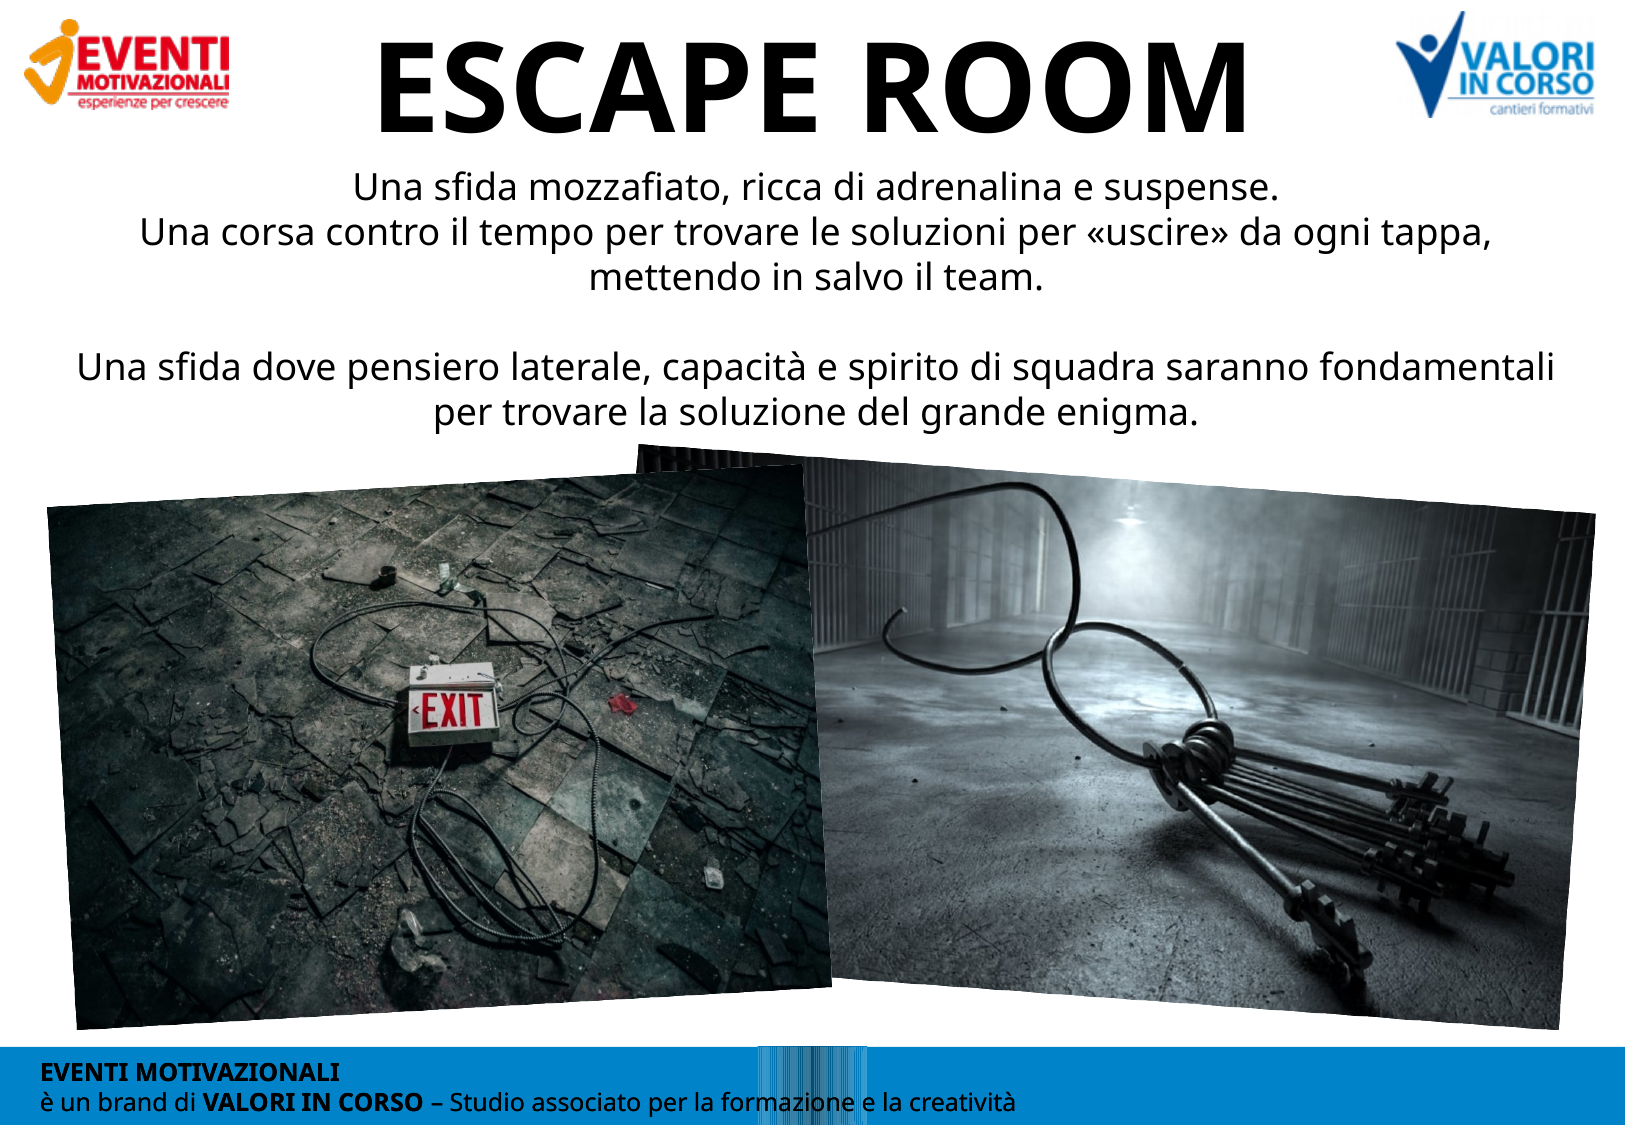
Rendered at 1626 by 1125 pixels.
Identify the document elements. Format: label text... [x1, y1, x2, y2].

text_box EVENTI MOTIVAZIONALI è un brand di VALORI IN CORSO – Studio associato per la formazione e la creatività [24, 1048, 1132, 1125]
text_box ESCAPE ROOM [355, 0, 1272, 165]
picture [46, 443, 1596, 1030]
text_box Una sfida mozzafiato, ricca di adrenalina e suspense. Una corsa contro il tempo per trovare le soluzioni per «uscire» da ogni tappa, mettendo in salvo il team. Una sfida dove pensiero laterale, capacità e spirito di squadra saranno fondamentali per trovare la soluzione del grande enigma. [37, 155, 1596, 441]
picture [1367, 11, 1625, 118]
picture [24, 19, 229, 110]
